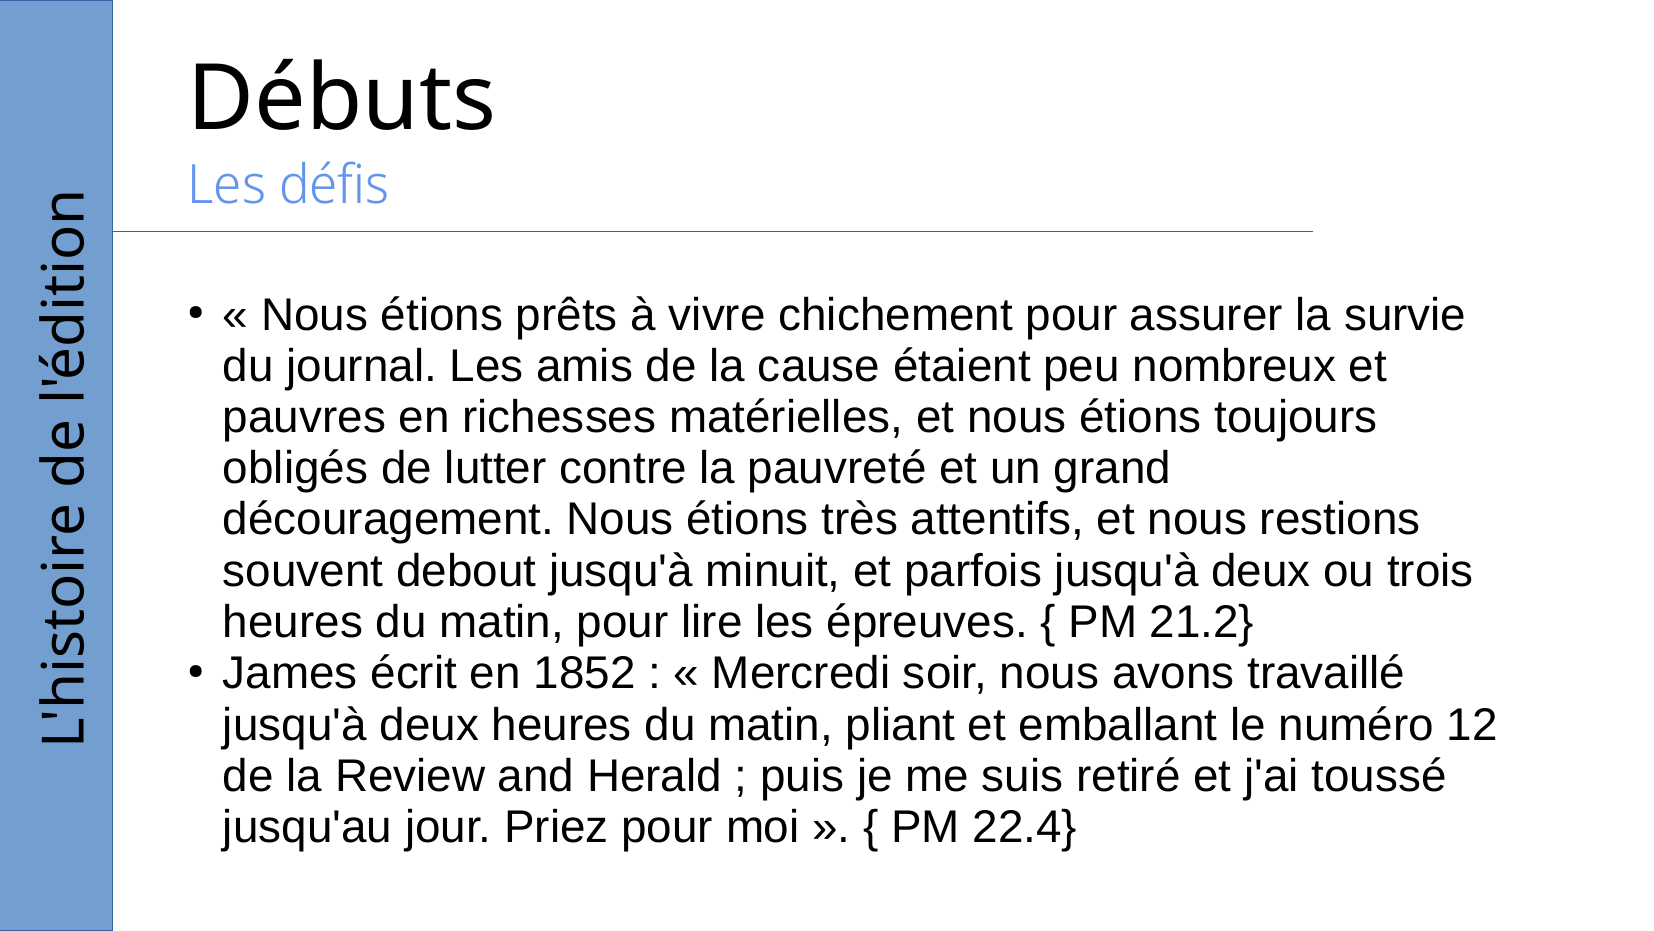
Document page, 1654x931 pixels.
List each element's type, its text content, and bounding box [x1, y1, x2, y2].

text_box L'histoire de l'édition [13, 37, 105, 901]
title Les défis [187, 125, 1571, 239]
text_box [0, 0, 113, 931]
title Débuts [187, 34, 1571, 125]
subtitle « Nous étions prêts à vivre chichement pour assurer la survie du journal. Les amis de la cause étaient peu nombreux et pauvres en richesses matérielles, et nous étions toujours obligés de lutter contre la pauvreté et un grand découragement. Nous étions très attentifs, et nous restions souvent debout jusqu'à minuit, et parfois jusqu'à deux ou trois heures du matin, pour lire les épreuves. { PM 21.2} James écrit en 1852 : « Mercredi soir, nous avons travaillé jusqu'à deux heures du matin, pliant et emballant le numéro 12 de la Review and Herald ; puis je me suis retiré et j'ai toussé jusqu'au jour. Priez pour moi ». { PM 22.4} [187, 288, 1501, 853]
